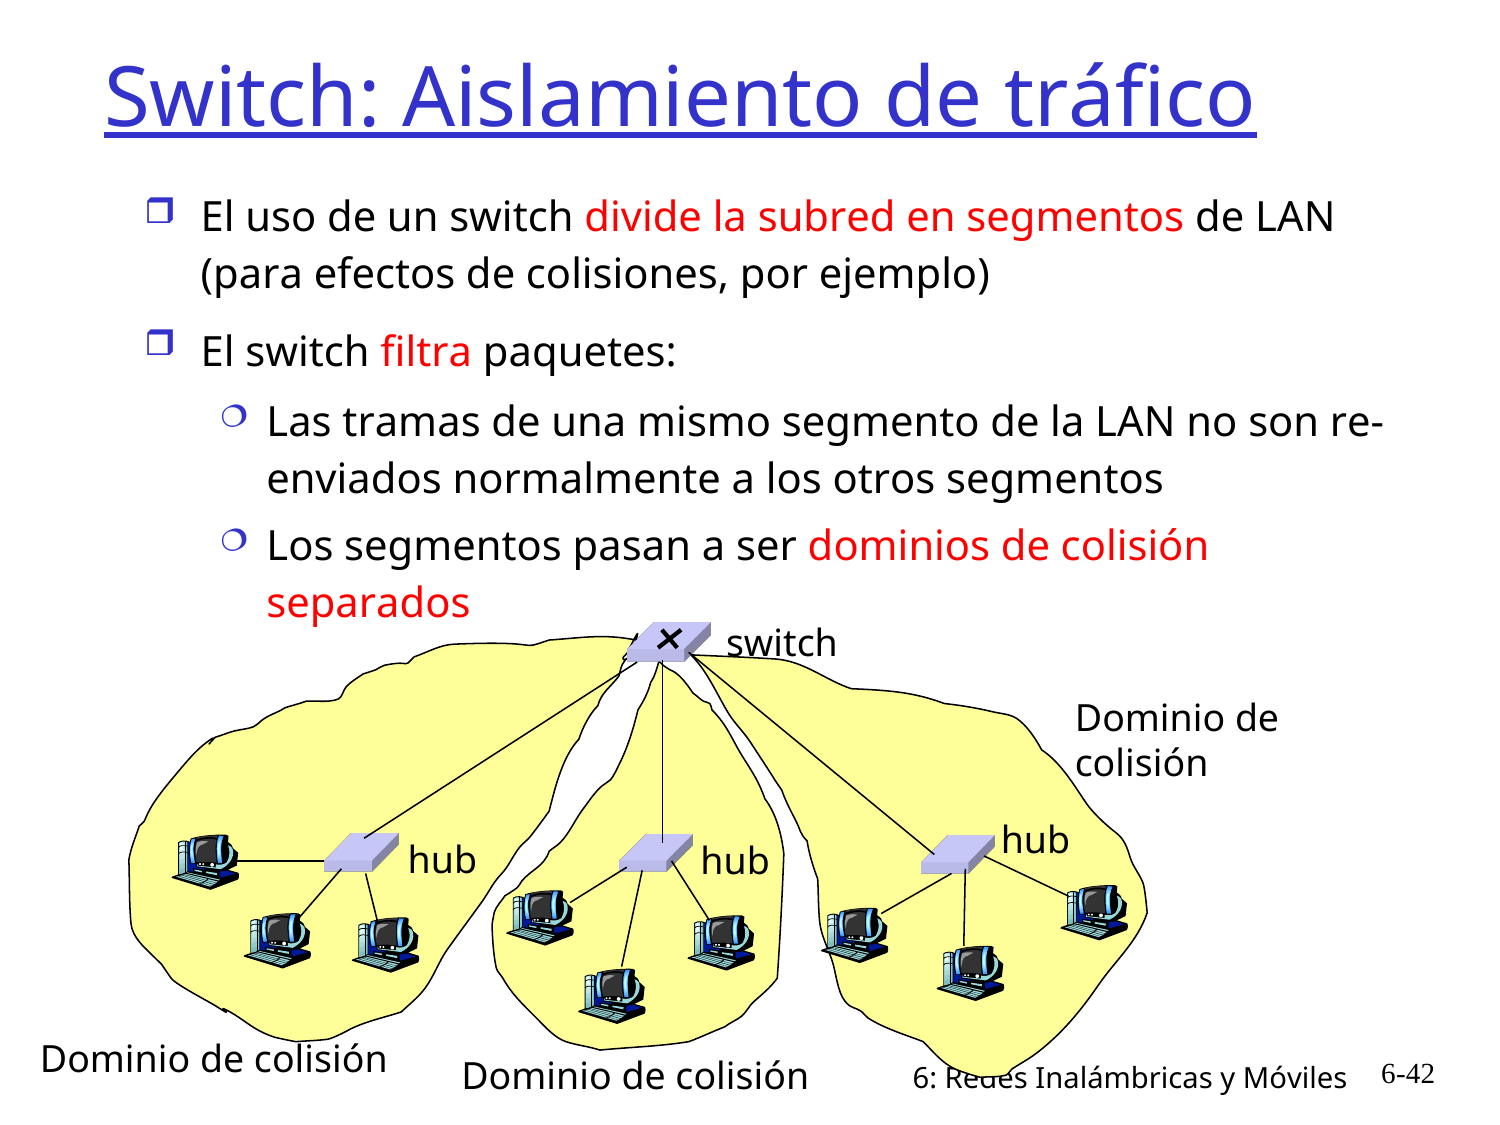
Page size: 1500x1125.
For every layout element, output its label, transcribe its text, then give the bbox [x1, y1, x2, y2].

text_box [695, 655, 711, 668]
picture [578, 968, 647, 1024]
text_box Dominio de colisión [1060, 686, 1305, 838]
picture [687, 914, 756, 971]
text_box [128, 622, 783, 1044]
text_box [692, 657, 1148, 1078]
picture [1060, 884, 1129, 941]
picture [506, 889, 575, 946]
picture [171, 834, 241, 890]
list El uso de un switch divide la subred en segmentos de LAN (para efectos de colisiones, por ejemplo) El switch filtra paquetes: Las tramas de una mismo segmento de la LAN no son re-enviados normalmente a los otros segmentos Los segmentos pasan a ser dominios de colisión separados [129, 178, 1423, 577]
picture [351, 916, 421, 973]
title Switch: Aislamiento de tráfico [89, 0, 1365, 188]
text_box Dominio de colisión [25, 1027, 404, 1089]
picture [243, 912, 312, 969]
text_box hub [685, 829, 785, 890]
text_box switch [711, 611, 854, 672]
text_box Dominio de colisión [446, 1044, 825, 1105]
text_box hub [986, 808, 1086, 870]
text_box hub [1053, 835, 1065, 851]
text_box hub [392, 828, 497, 889]
picture [820, 907, 890, 964]
picture [936, 945, 1006, 1002]
